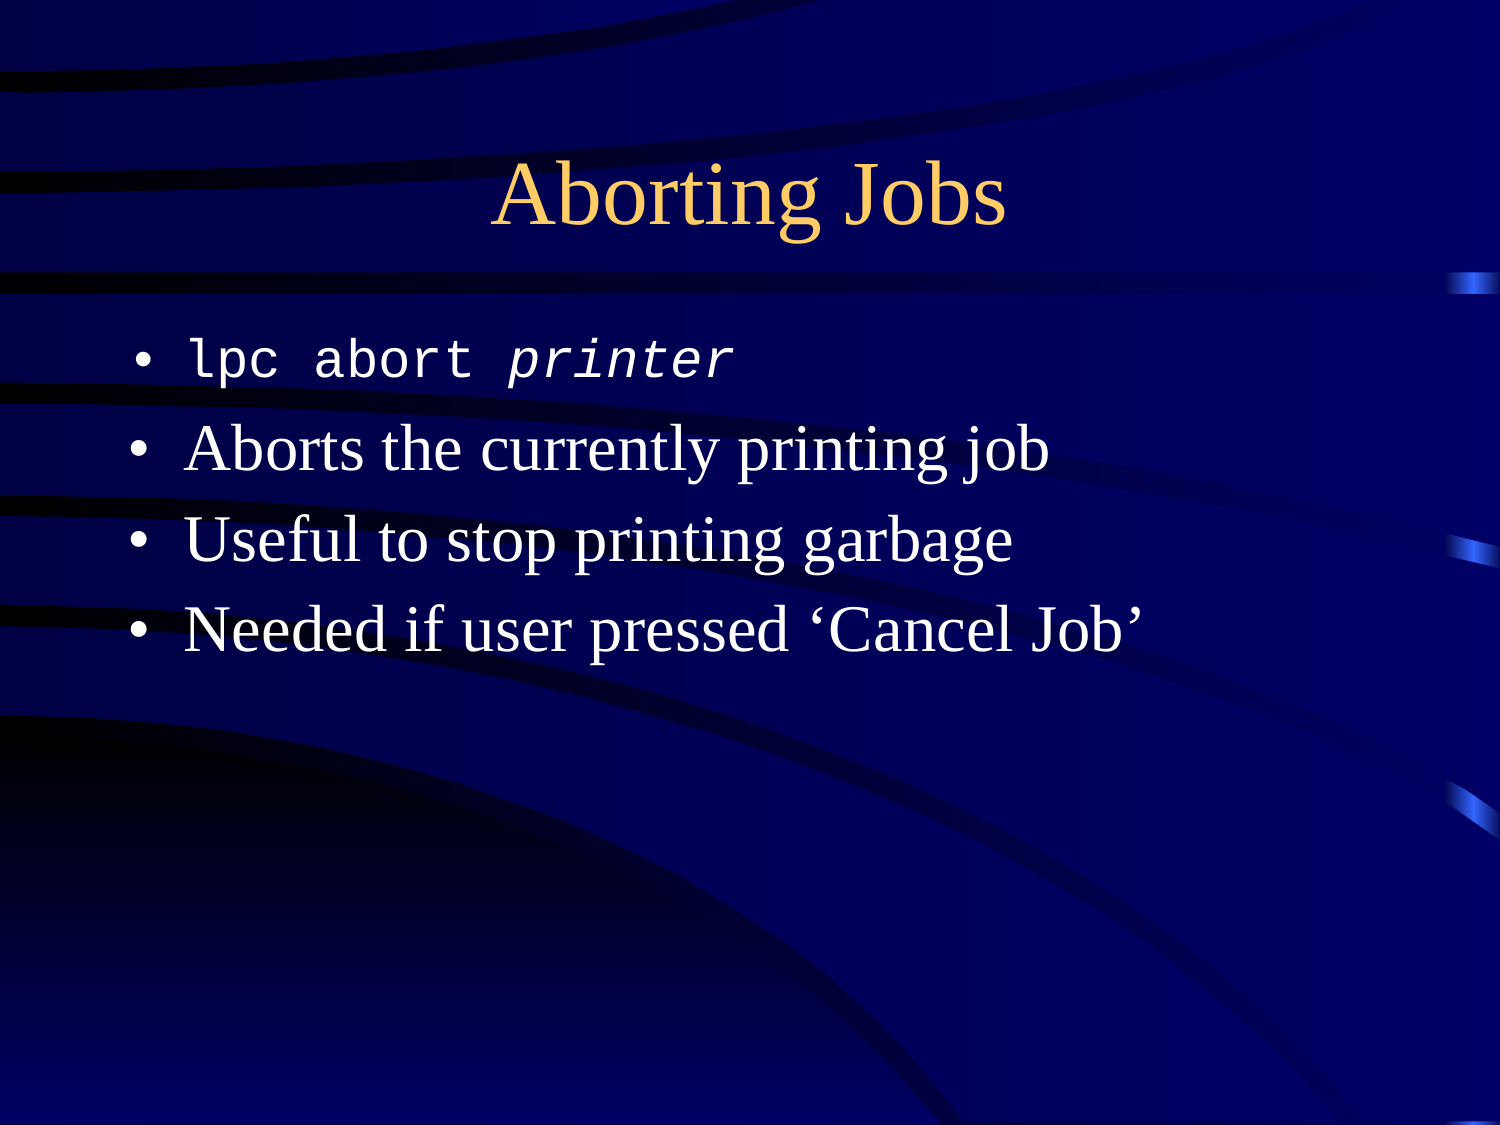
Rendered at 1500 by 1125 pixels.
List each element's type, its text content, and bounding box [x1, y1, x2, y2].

list lpc abort printer Aborts the currently printing job Useful to stop printing garbage Needed if user pressed ‘Cancel Job’ [112, 324, 1388, 1001]
title Aborting Jobs [112, 99, 1388, 288]
